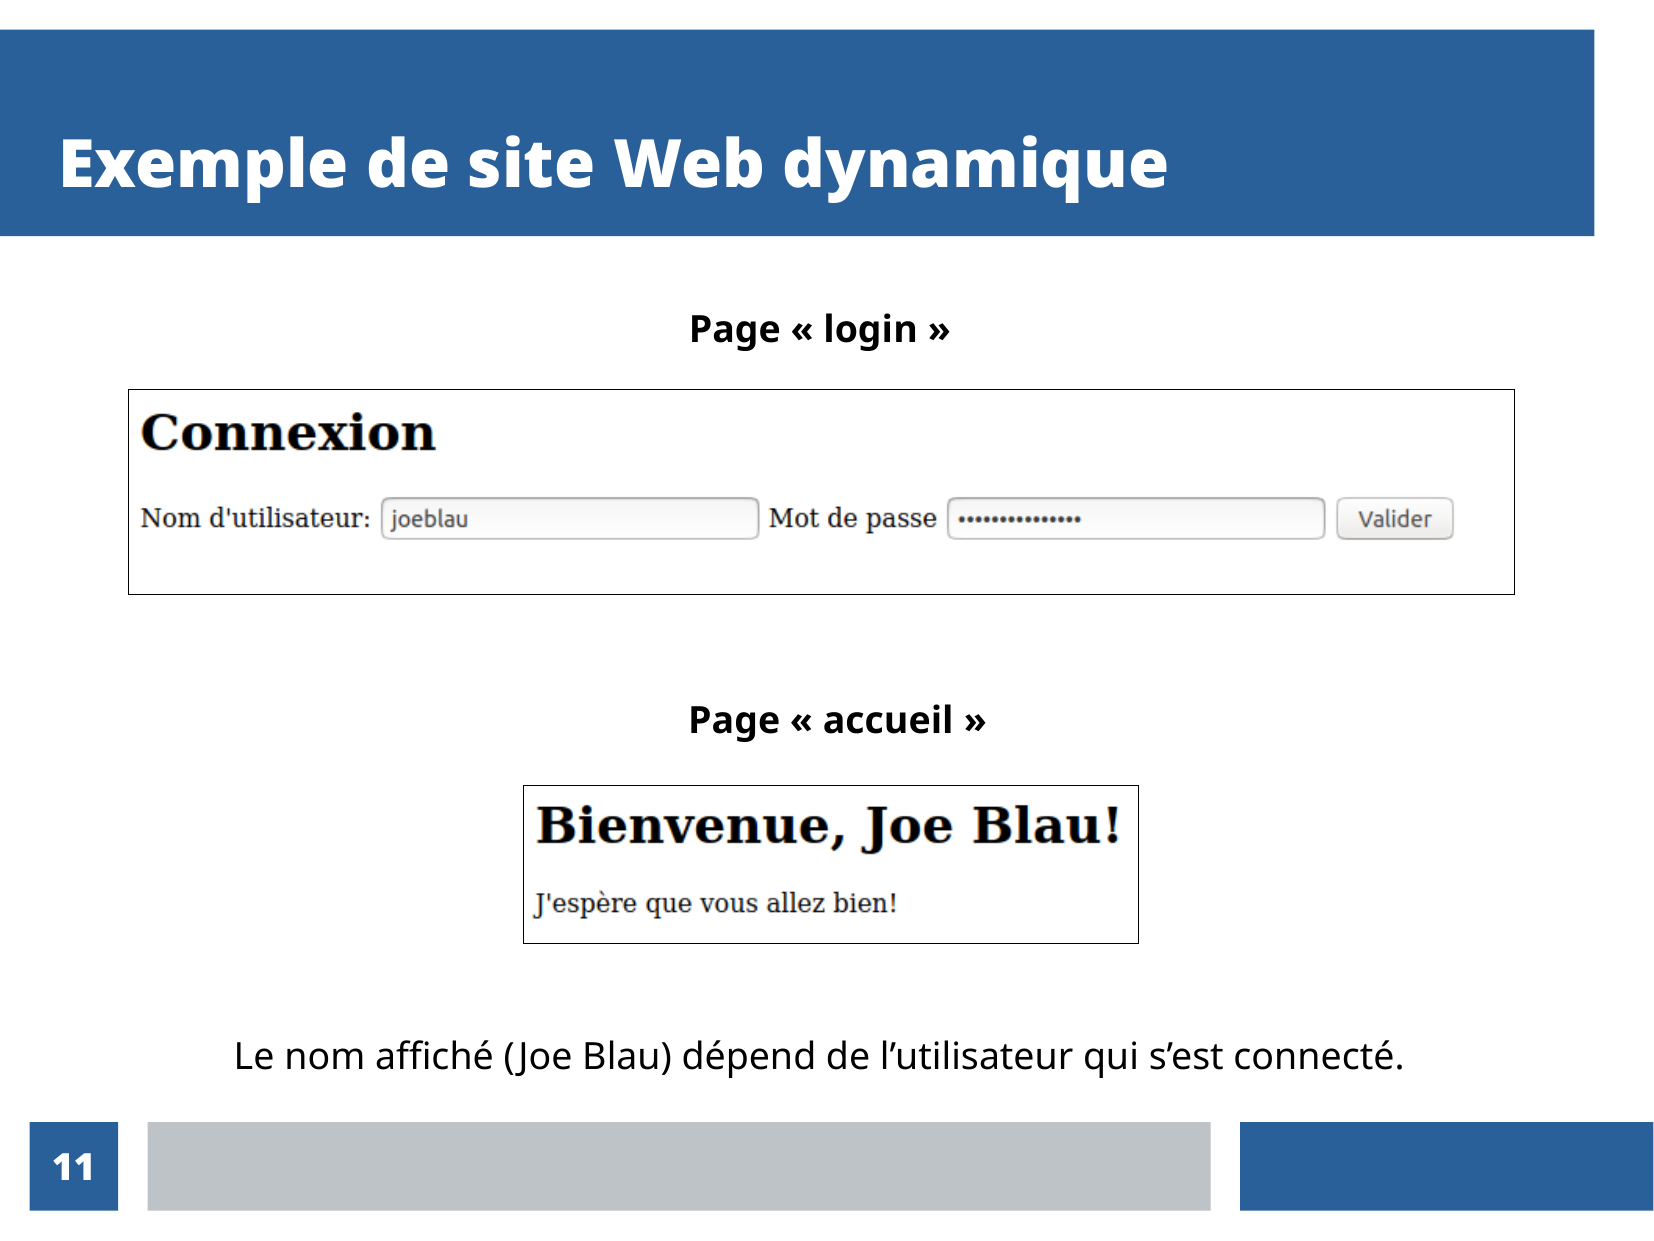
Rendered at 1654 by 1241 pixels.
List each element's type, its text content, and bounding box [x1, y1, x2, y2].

text_box Le nom affiché (Joe Blau) dépend de l’utilisateur qui s’est connecté. [128, 1021, 1511, 1124]
title Exemple de site Web dynamique [58, 59, 1594, 207]
picture [128, 389, 1515, 595]
text_box Page « accueil » [453, 685, 1222, 745]
text_box Page « login » [436, 295, 1204, 354]
picture [523, 785, 1139, 944]
